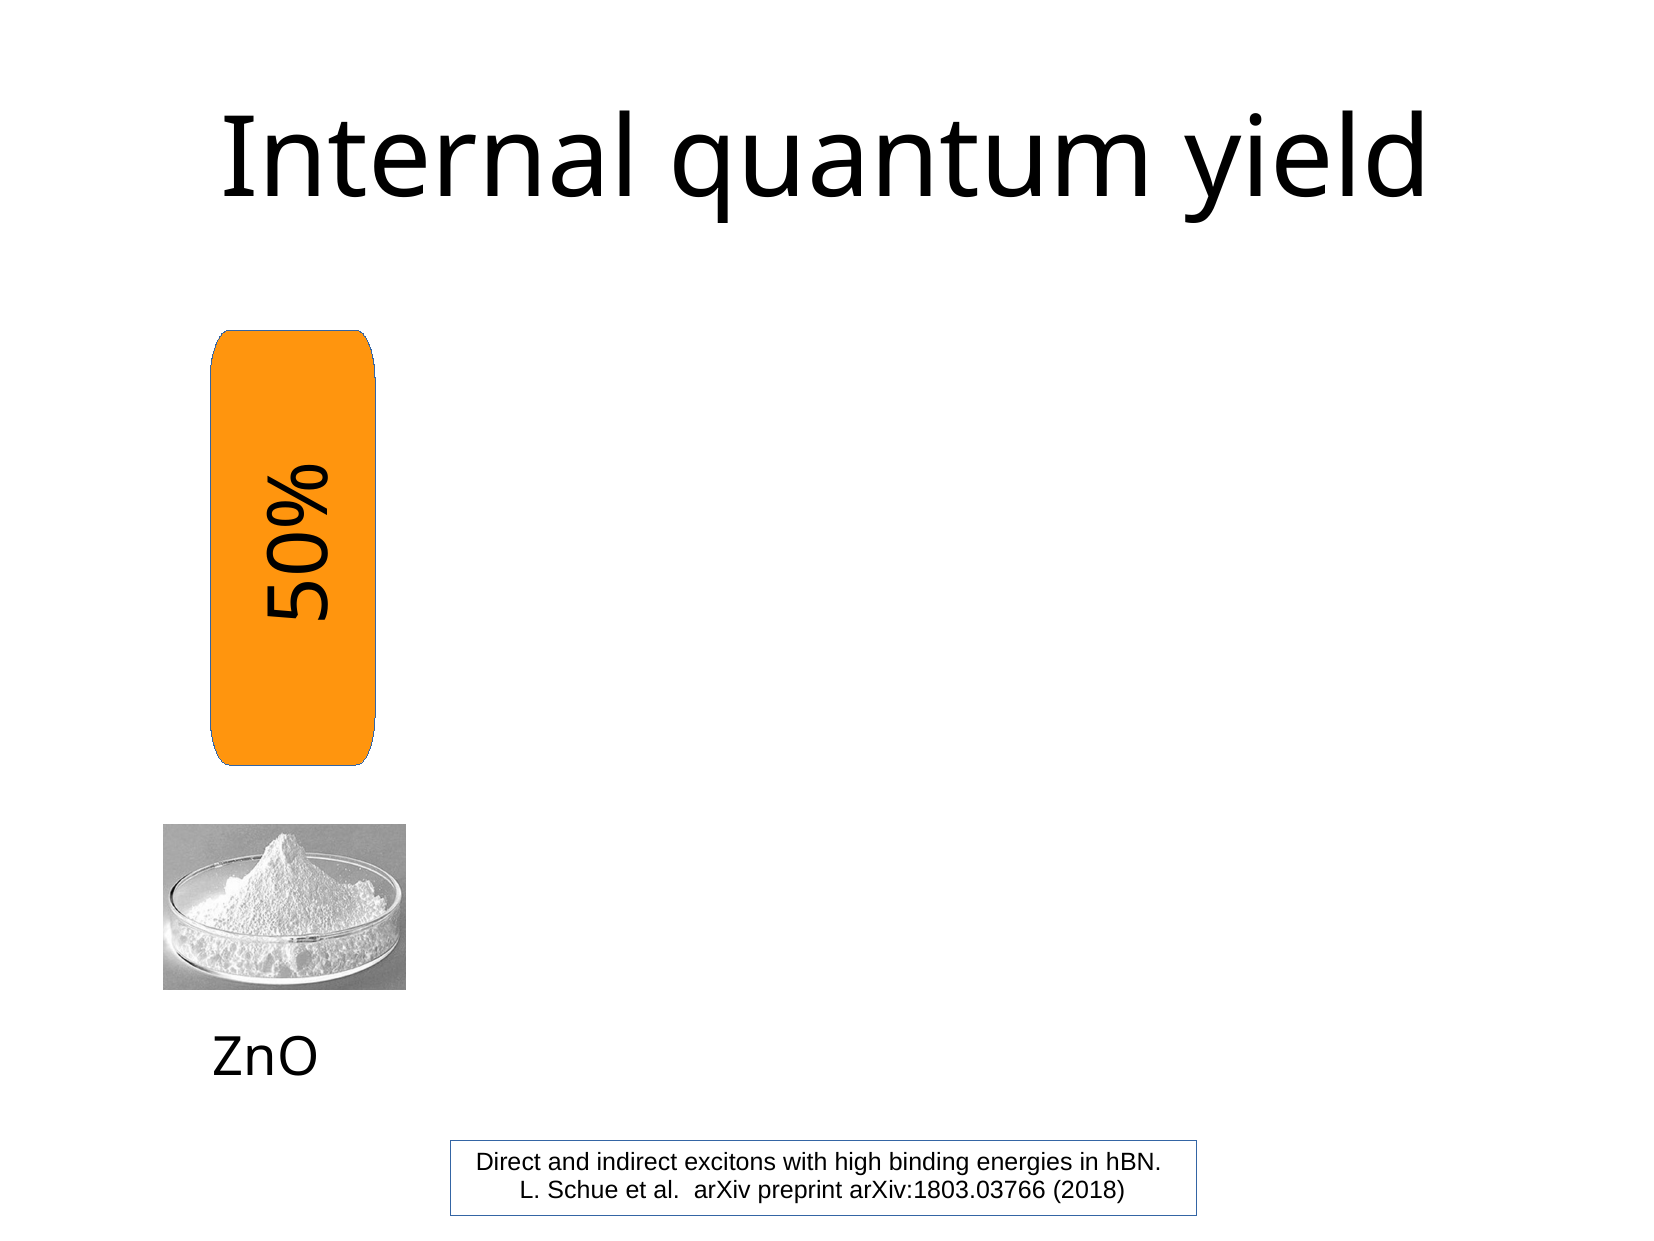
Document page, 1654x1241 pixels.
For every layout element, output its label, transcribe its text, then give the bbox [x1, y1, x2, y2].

text_box 50% [240, 411, 352, 676]
picture [163, 824, 406, 990]
text_box Direct and indirect excitons with high binding energies in hBN. L. Schue et al. arXiv preprint arXiv:1803.03766 (2018) [450, 1140, 1197, 1216]
title Internal quantum yield [82, 49, 1571, 257]
text_box [210, 330, 376, 766]
text_box ZnO [180, 989, 353, 1121]
